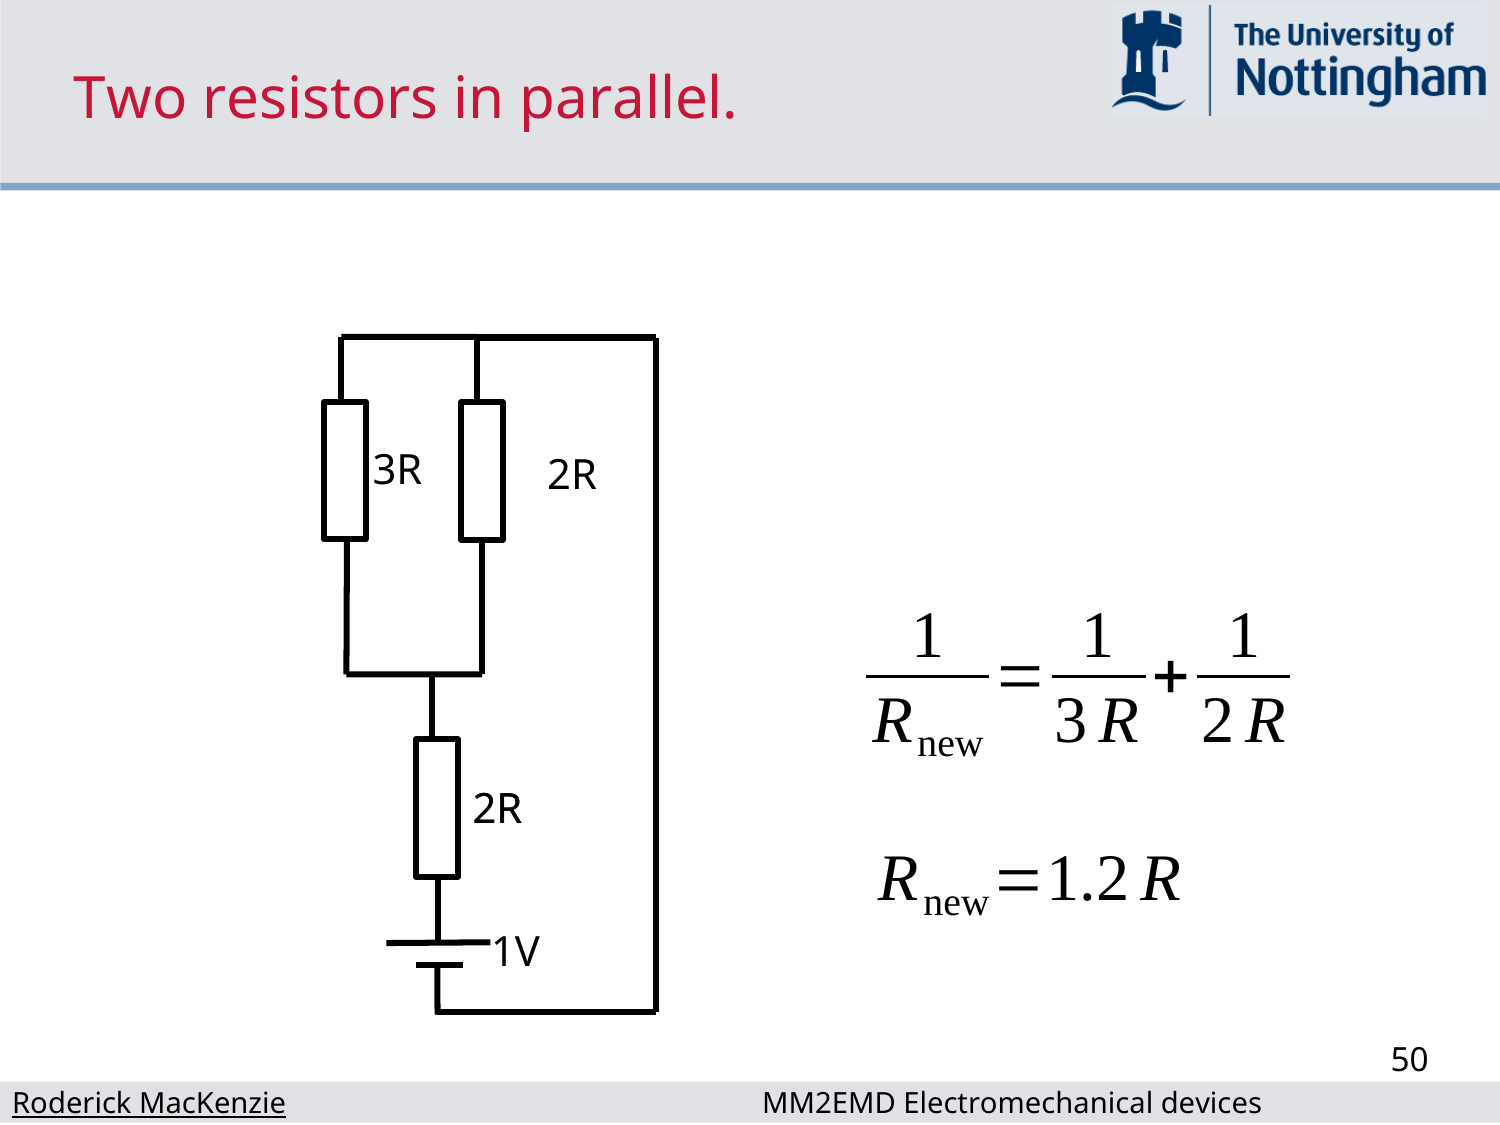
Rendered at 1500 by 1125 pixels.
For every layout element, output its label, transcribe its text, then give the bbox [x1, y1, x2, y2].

text_box 2R [457, 774, 558, 910]
chart [868, 840, 1190, 925]
text_box <number> [1375, 1030, 1500, 1101]
text_box 3R [357, 435, 458, 571]
text_box 1V [476, 917, 577, 1062]
picture [1111, 4, 1487, 116]
title Two resistors in parallel. [59, 20, 1137, 172]
chart [856, 598, 1300, 766]
text_box 2R [532, 440, 633, 575]
